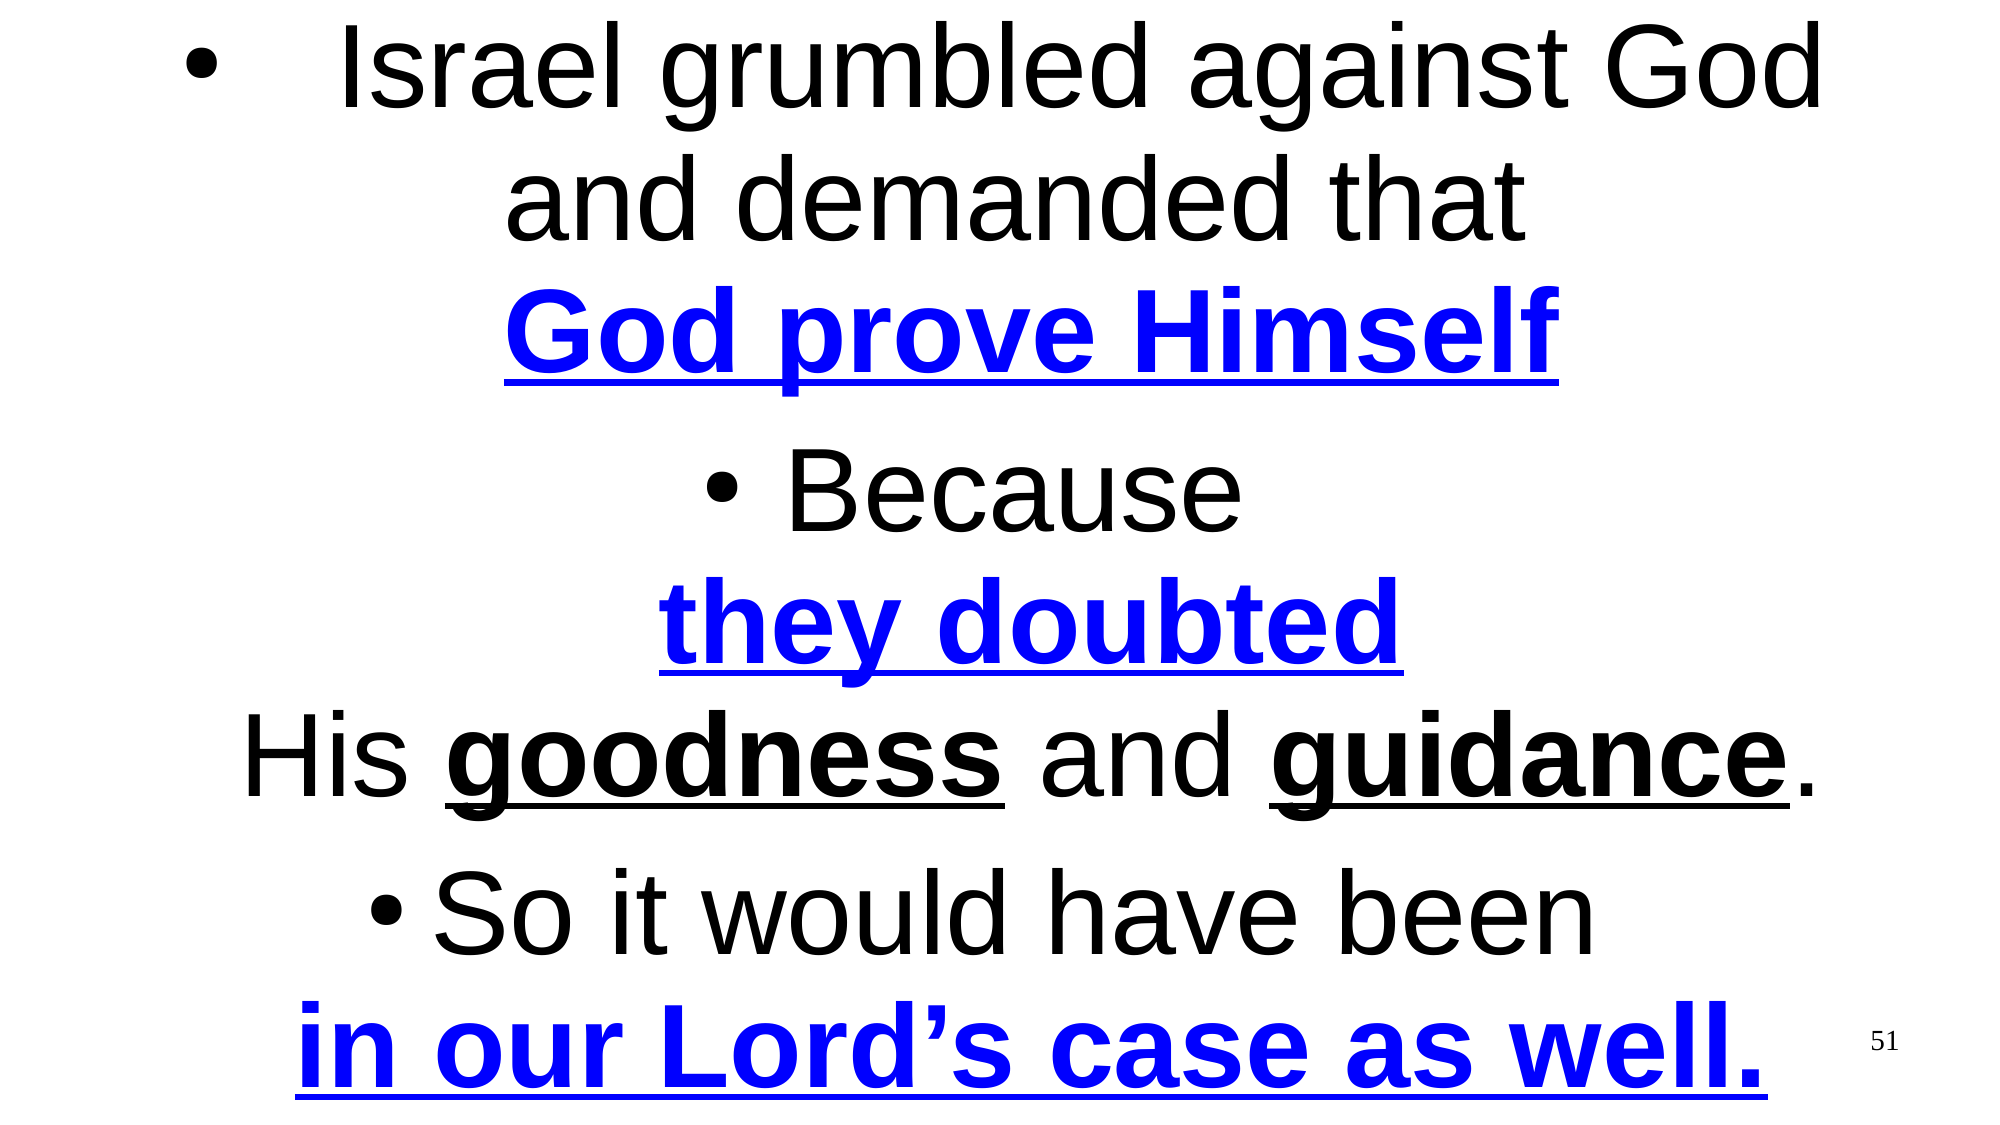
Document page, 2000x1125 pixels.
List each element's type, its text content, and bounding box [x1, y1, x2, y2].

list Israel grumbled against God and demanded that God prove Himself Because they doubted His goodness and guidance. So it would have been in our Lord’s case as well. [0, 0, 1996, 1123]
